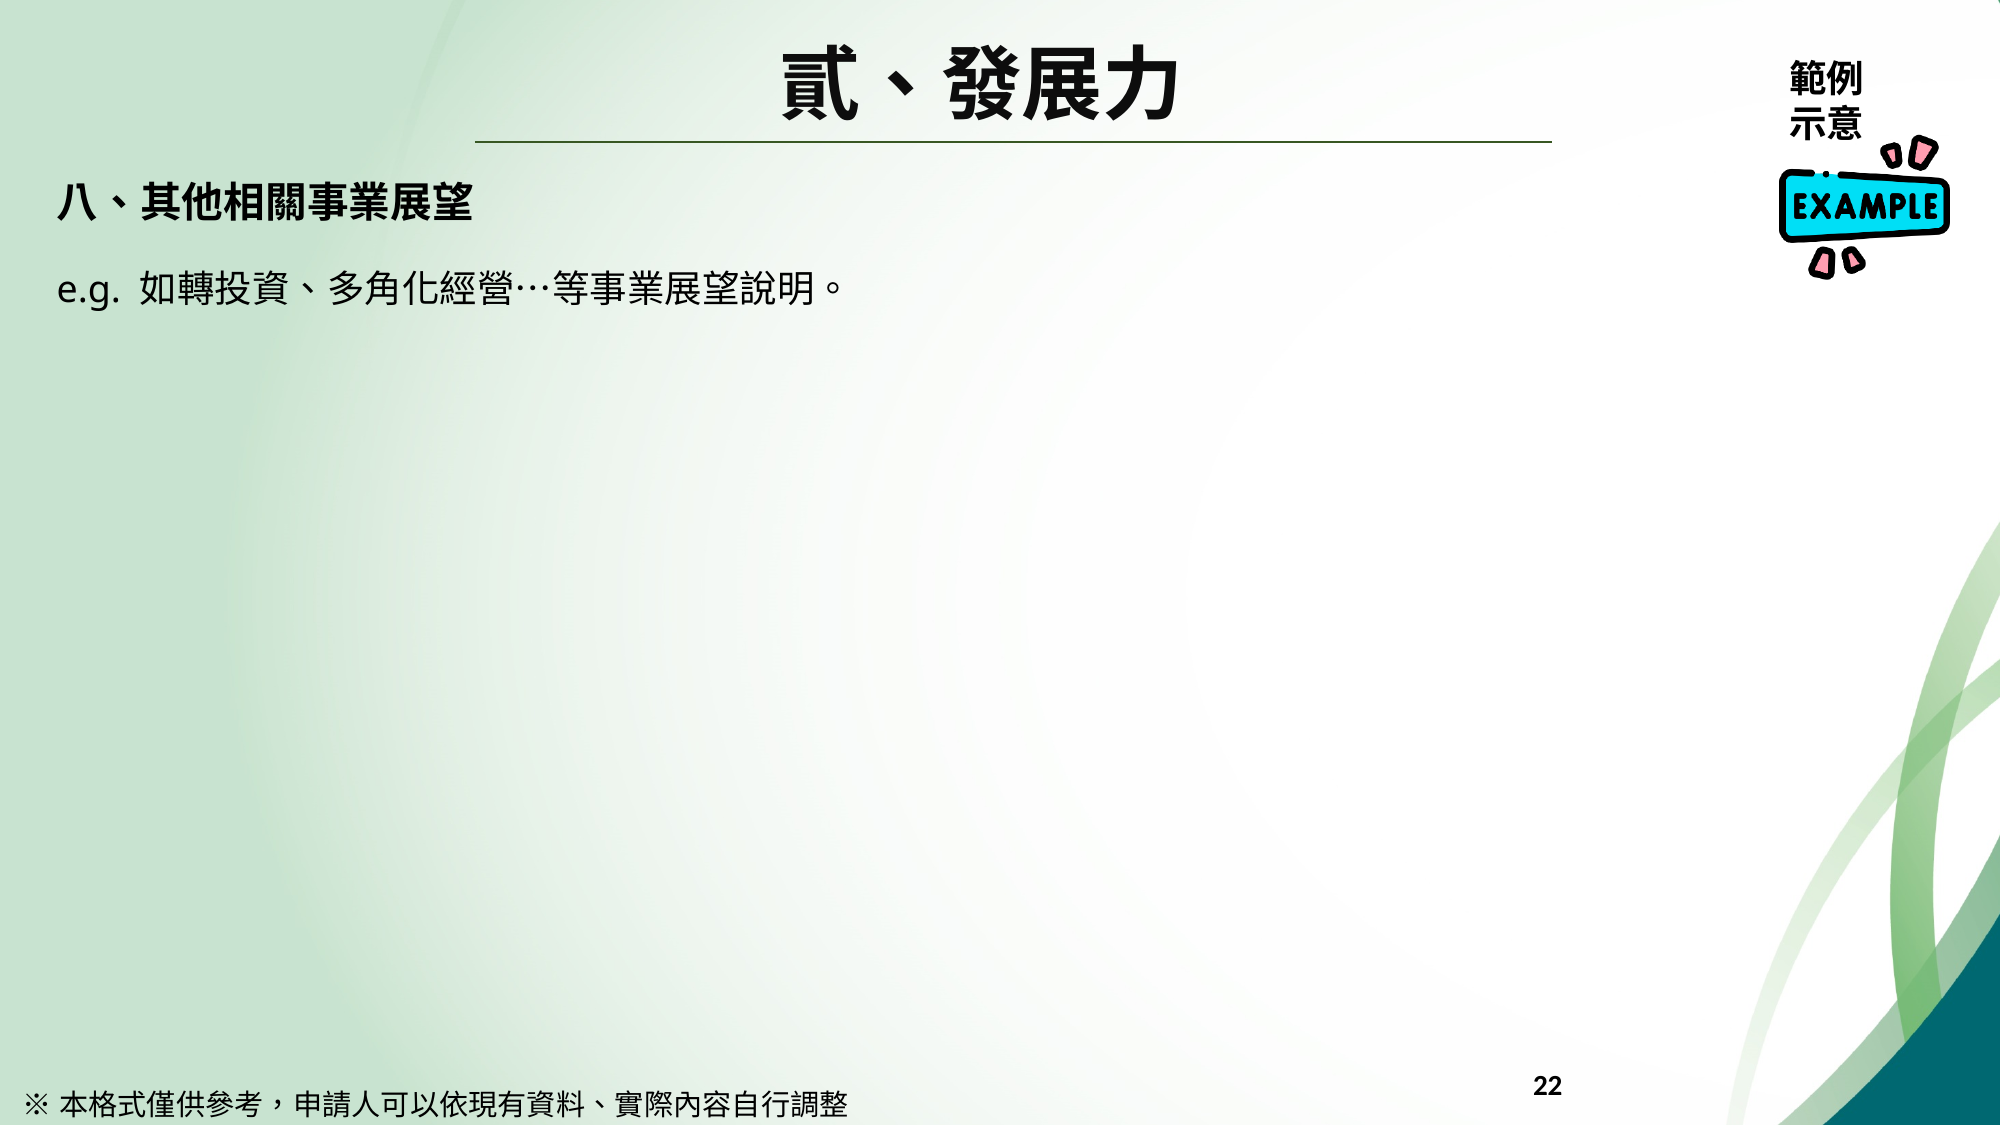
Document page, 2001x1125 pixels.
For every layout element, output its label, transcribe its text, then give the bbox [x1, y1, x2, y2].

title 貳、發展力 [0, 36, 2000, 139]
text_box 21 [1518, 1053, 1969, 1114]
text_box 範例 示意 [1774, 47, 1955, 154]
text_box ※本格式僅供參考，申請人可以依現有資料、實際內容自行調整 [7, 1067, 859, 1125]
picture [1779, 121, 1950, 293]
text_box e.g. 如轉投資、多角化經營…等事業展望說明。 [41, 257, 1662, 318]
text_box 八、其他相關事業展望 [41, 168, 1662, 234]
